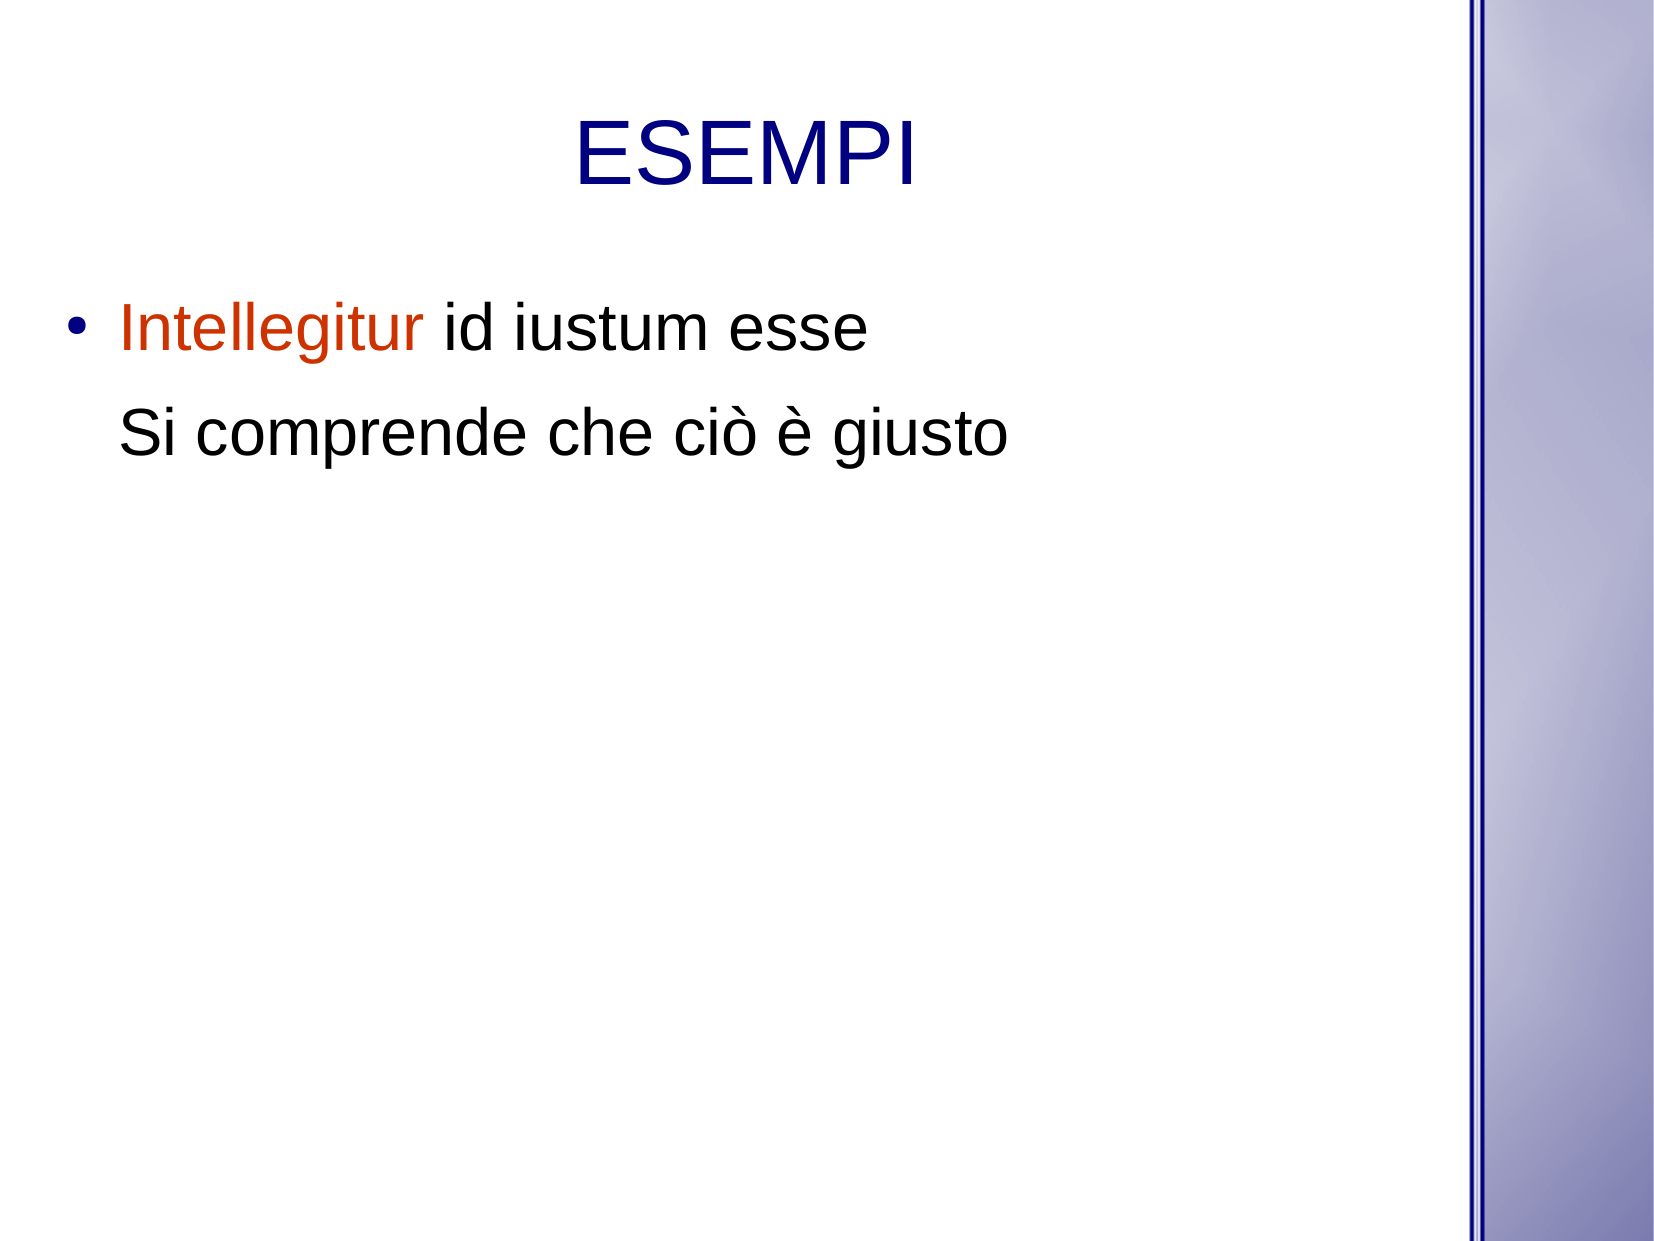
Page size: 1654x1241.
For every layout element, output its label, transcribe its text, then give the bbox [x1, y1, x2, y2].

picture [0, 0, 1654, 1241]
title ESEMPI [47, 49, 1447, 257]
list Intellegitur id iustum esse Si comprende che ciò è giusto [47, 290, 1447, 1109]
